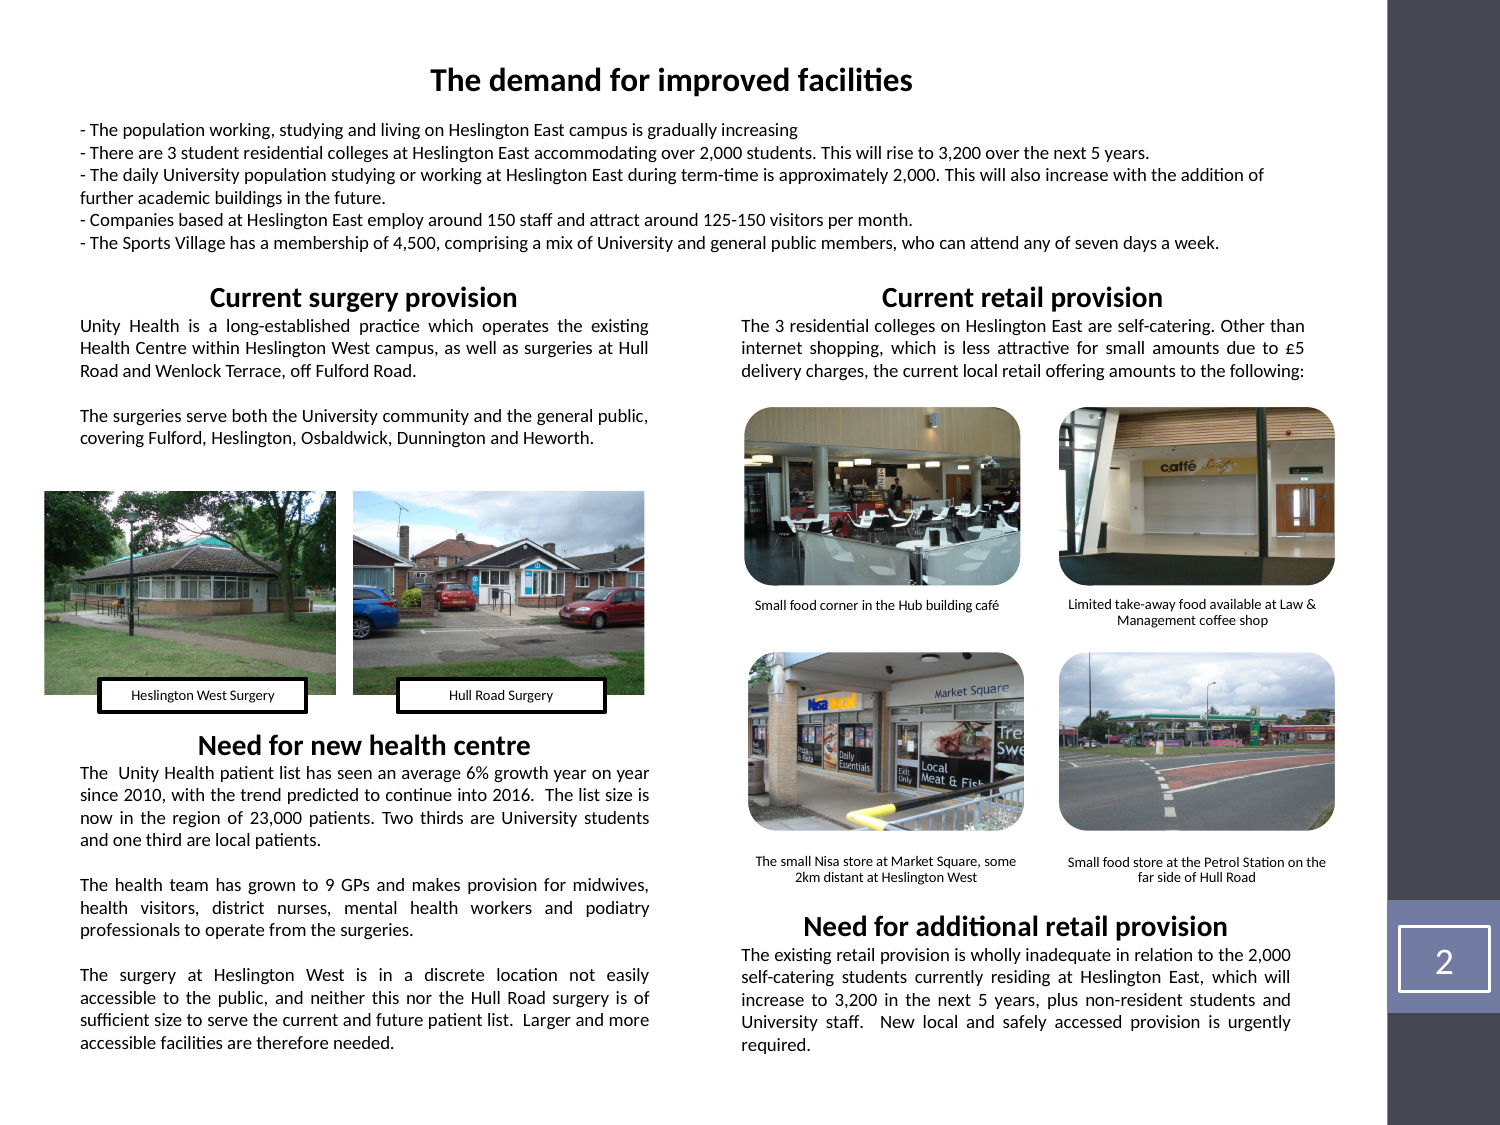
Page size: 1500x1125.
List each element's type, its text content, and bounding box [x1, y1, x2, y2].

text_box Need for additional retail provision The existing retail provision is wholly inadequate in relation to the 2,000 self-catering students currently residing at Heslington East, which will increase to 3,200 in the next 5 years, plus non-resident students and University staff. New local and safely accessed provision is urgently required. [726, 900, 1327, 1065]
text_box Small food store at the Petrol Station on the far side of Hull Road [1056, 845, 1338, 897]
text_box [1056, 404, 1338, 587]
text_box Current surgery provision Unity Health is a long-established practice which operates the existing Health Centre within Heslington West campus, as well as surgeries at Hull Road and Wenlock Terrace, off Fulford Road. The surgeries serve both the University community and the general public, covering Fulford, Heslington, Osbaldwick, Dunnington and Heworth. [64, 271, 665, 458]
text_box [1399, 926, 1490, 992]
text_box [1056, 650, 1338, 833]
text_box [742, 404, 1023, 588]
text_box [746, 650, 1027, 833]
text_box The small Nisa store at Market Square, some 2km distant at Heslington West [746, 845, 1027, 900]
text_box Current retail provision The 3 residential colleges on Heslington East are self-catering. Other than internet shopping, which is less attractive for small amounts due to £5 delivery charges, the current local retail offering amounts to the following: [726, 271, 1327, 390]
text_box [353, 492, 644, 694]
text_box Limited take-away food available at Law & Management coffee shop [1048, 587, 1338, 640]
text_box Heslington West Surgery [99, 679, 307, 713]
text_box Need for new health centre The Unity Health patient list has seen an average 6% growth year on year since 2010, with the trend predicted to continue into 2016. The list size is now in the region of 23,000 patients. Two thirds are University students and one third are local patients. The health team has grown to 9 GPs and makes provision for midwives, health visitors, district nurses, mental health workers and podiatry professionals to operate from the surgeries. The surgery at Heslington West is in a discrete location not easily accessible to the public, and neither this nor the Hull Road surgery is of sufficient size to serve the current and future patient list. Larger and more accessible facilities are therefore needed. [65, 718, 665, 1061]
text_box Hull Road Surgery [397, 679, 605, 713]
text_box The demand for improved facilities - The population working, studying and living on Heslington East campus is gradually increasing - There are 3 student residential colleges at Heslington East accommodating over 2,000 students. This will rise to 3,200 over the next 5 years. - The daily University population studying or working at Heslington East during term-time is approximately 2,000. This will also increase with the addition of further academic buildings in the future. - Companies based at Heslington East employ around 150 staff and attract around 125-150 visitors per month. - The Sports Village has a membership of 4,500, comprising a mix of University and general public members, who can attend any of seven days a week. [64, 50, 1327, 263]
text_box Small food corner in the Hub building café [737, 588, 1018, 643]
text_box [44, 491, 336, 694]
